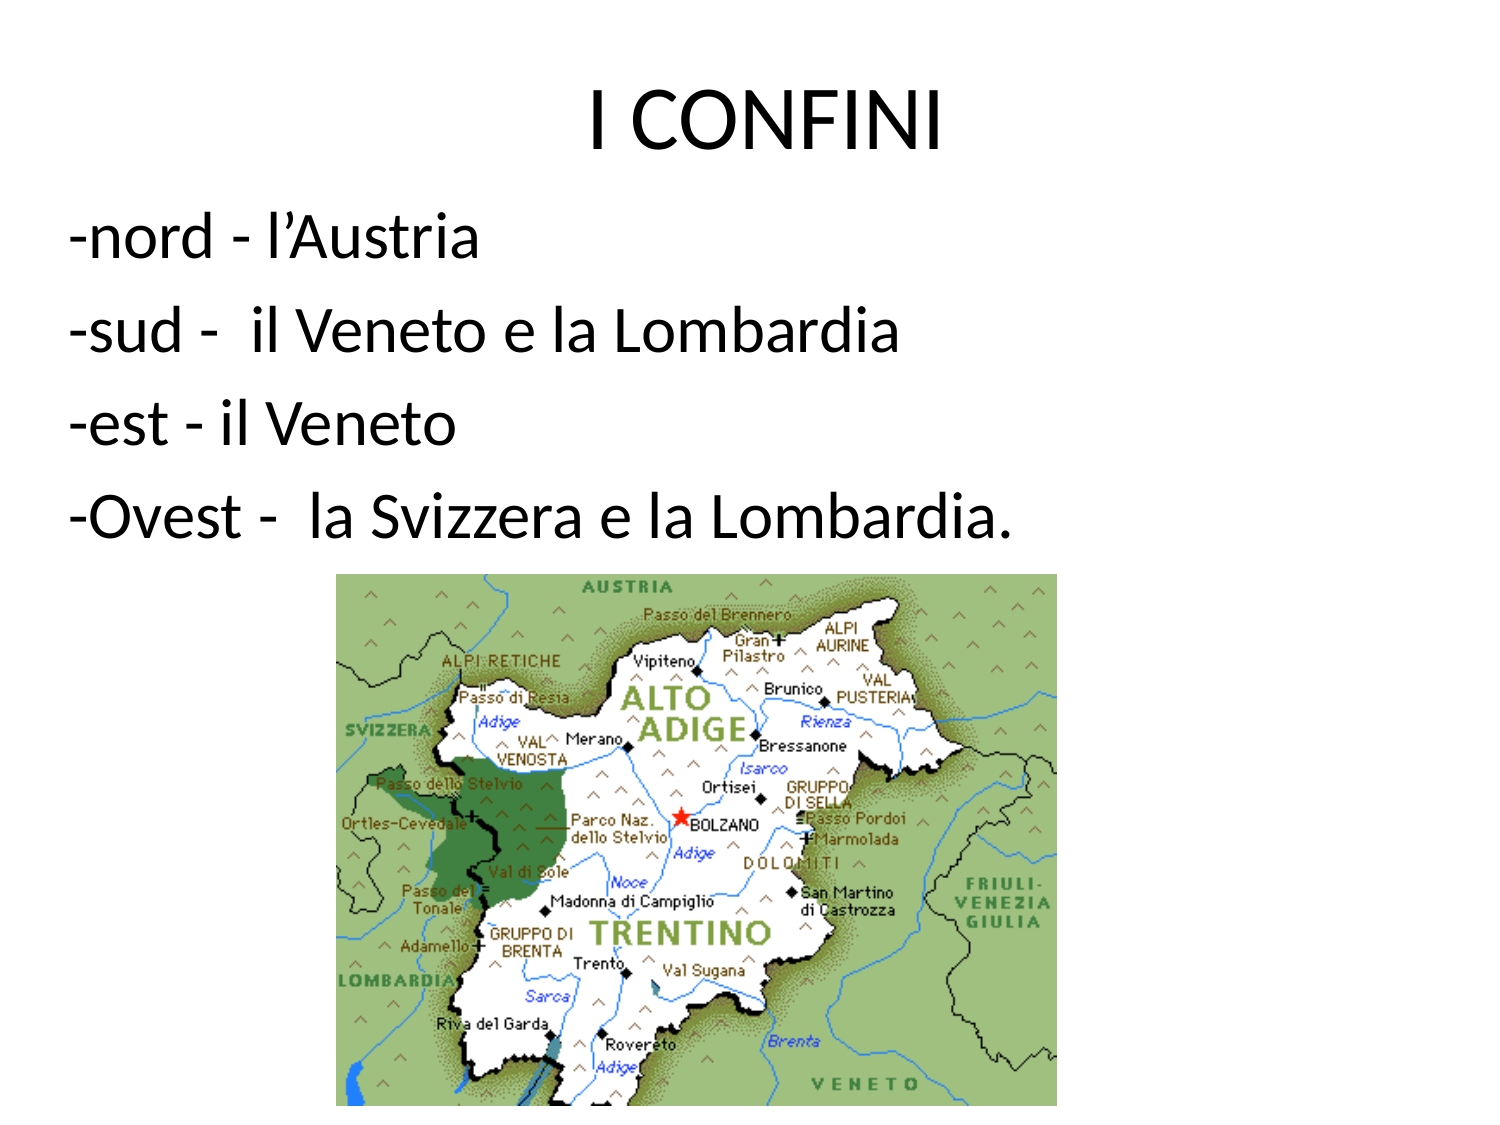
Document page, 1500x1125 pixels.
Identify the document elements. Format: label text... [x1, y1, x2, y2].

list -nord - l’Austria -sud - il Veneto e la Lombardia -est - il Veneto -Ovest - la Svizzera e la Lombardia. [53, 184, 1404, 927]
picture [336, 574, 1057, 1106]
title I CONFINI [80, 19, 1431, 207]
